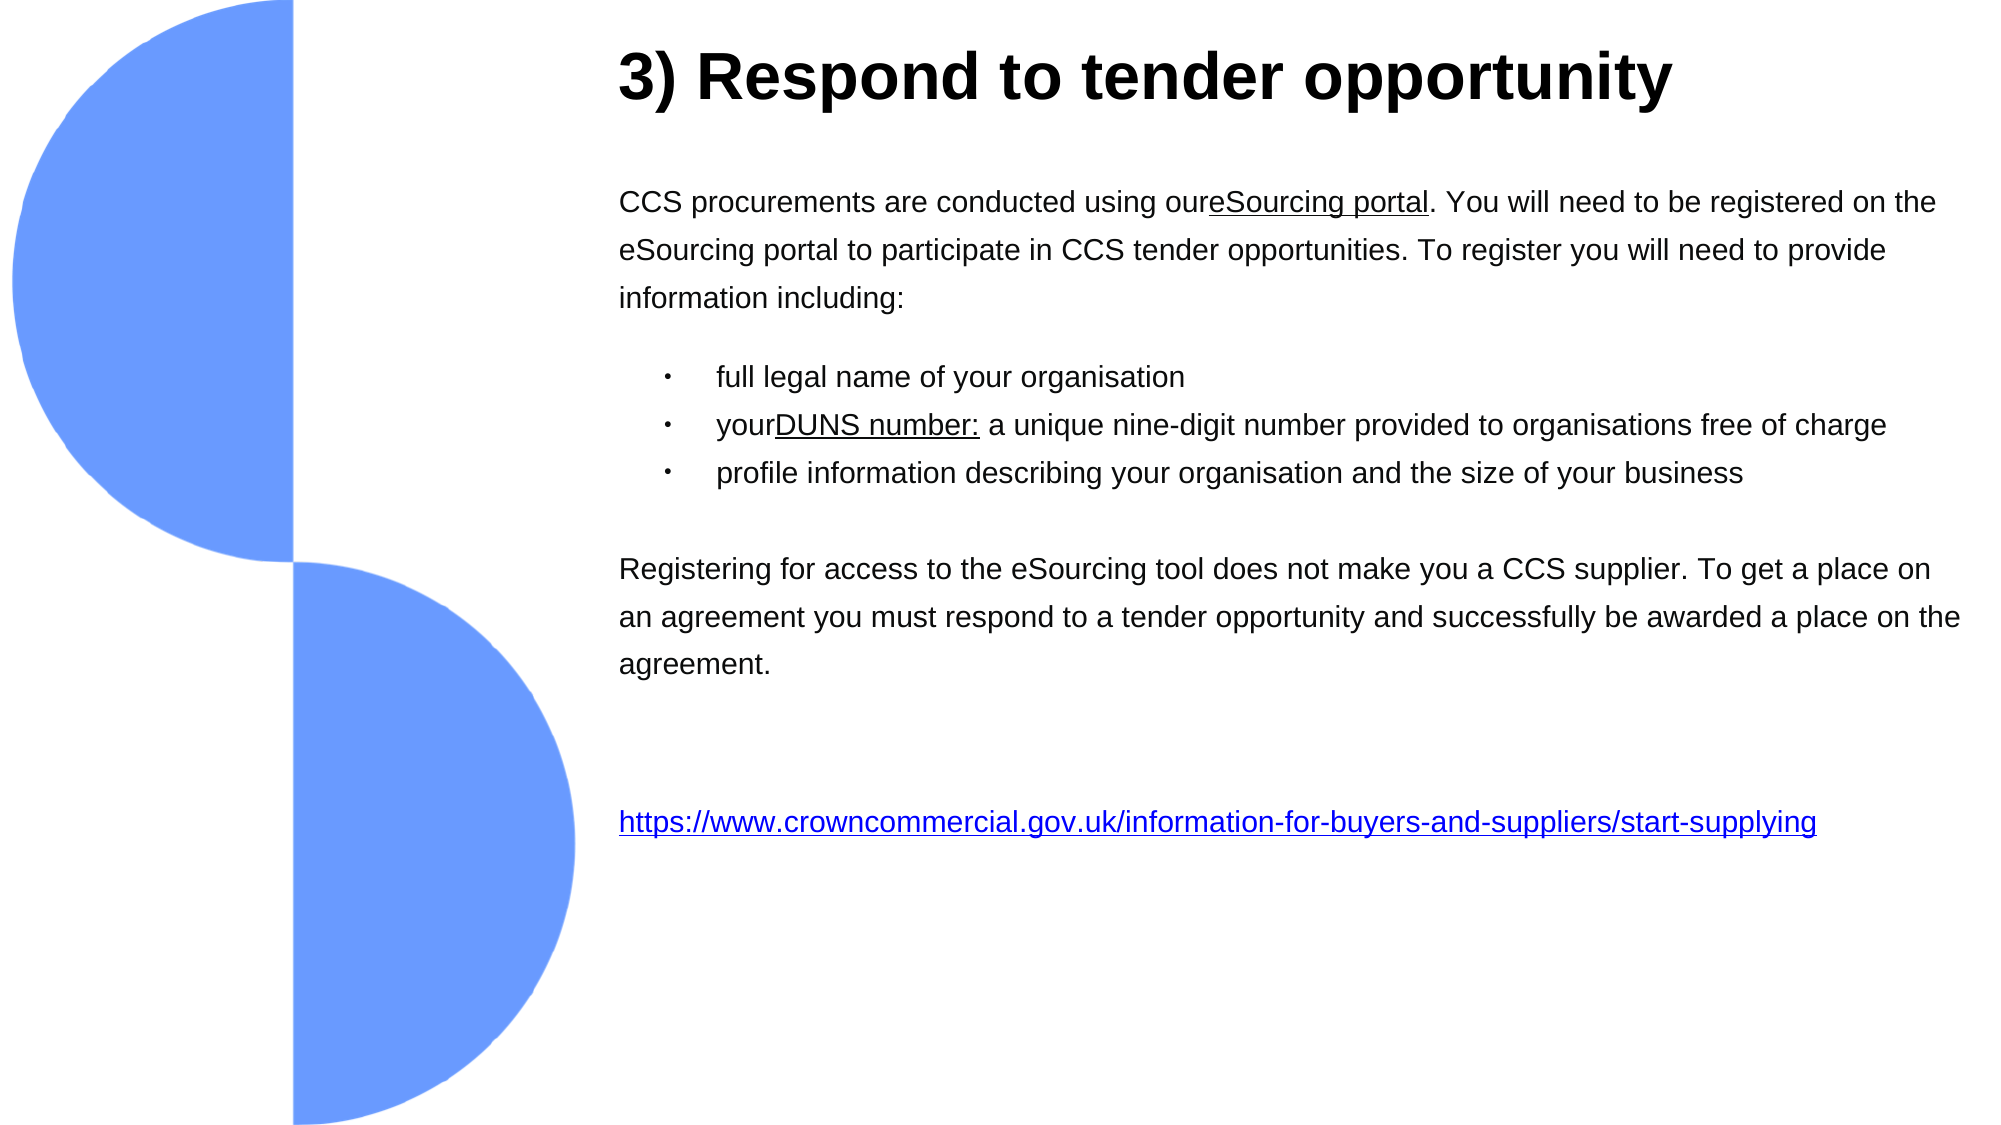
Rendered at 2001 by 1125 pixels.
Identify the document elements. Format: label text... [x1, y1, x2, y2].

title CCS procurements are conducted using our eSourcing portal. You will need to be registered on the eSourcing portal to participate in CCS tender opportunities. To register you will need to provide information including: full legal name of your organisation your DUNS number: a unique nine-digit number provided to organisations free of charge profile information describing your organisation and the size of your business Registering for access to the eSourcing tool does not make you a CCS supplier. To get a place on an agreement you must respond to a tender opportunity and successfully be awarded a place on the agreement. https://www.crowncommercial.gov.uk/information-for-buyers-and-suppliers/start-supplying [618, 171, 1972, 1016]
title 3) Respond to tender opportunity [618, 32, 1854, 172]
